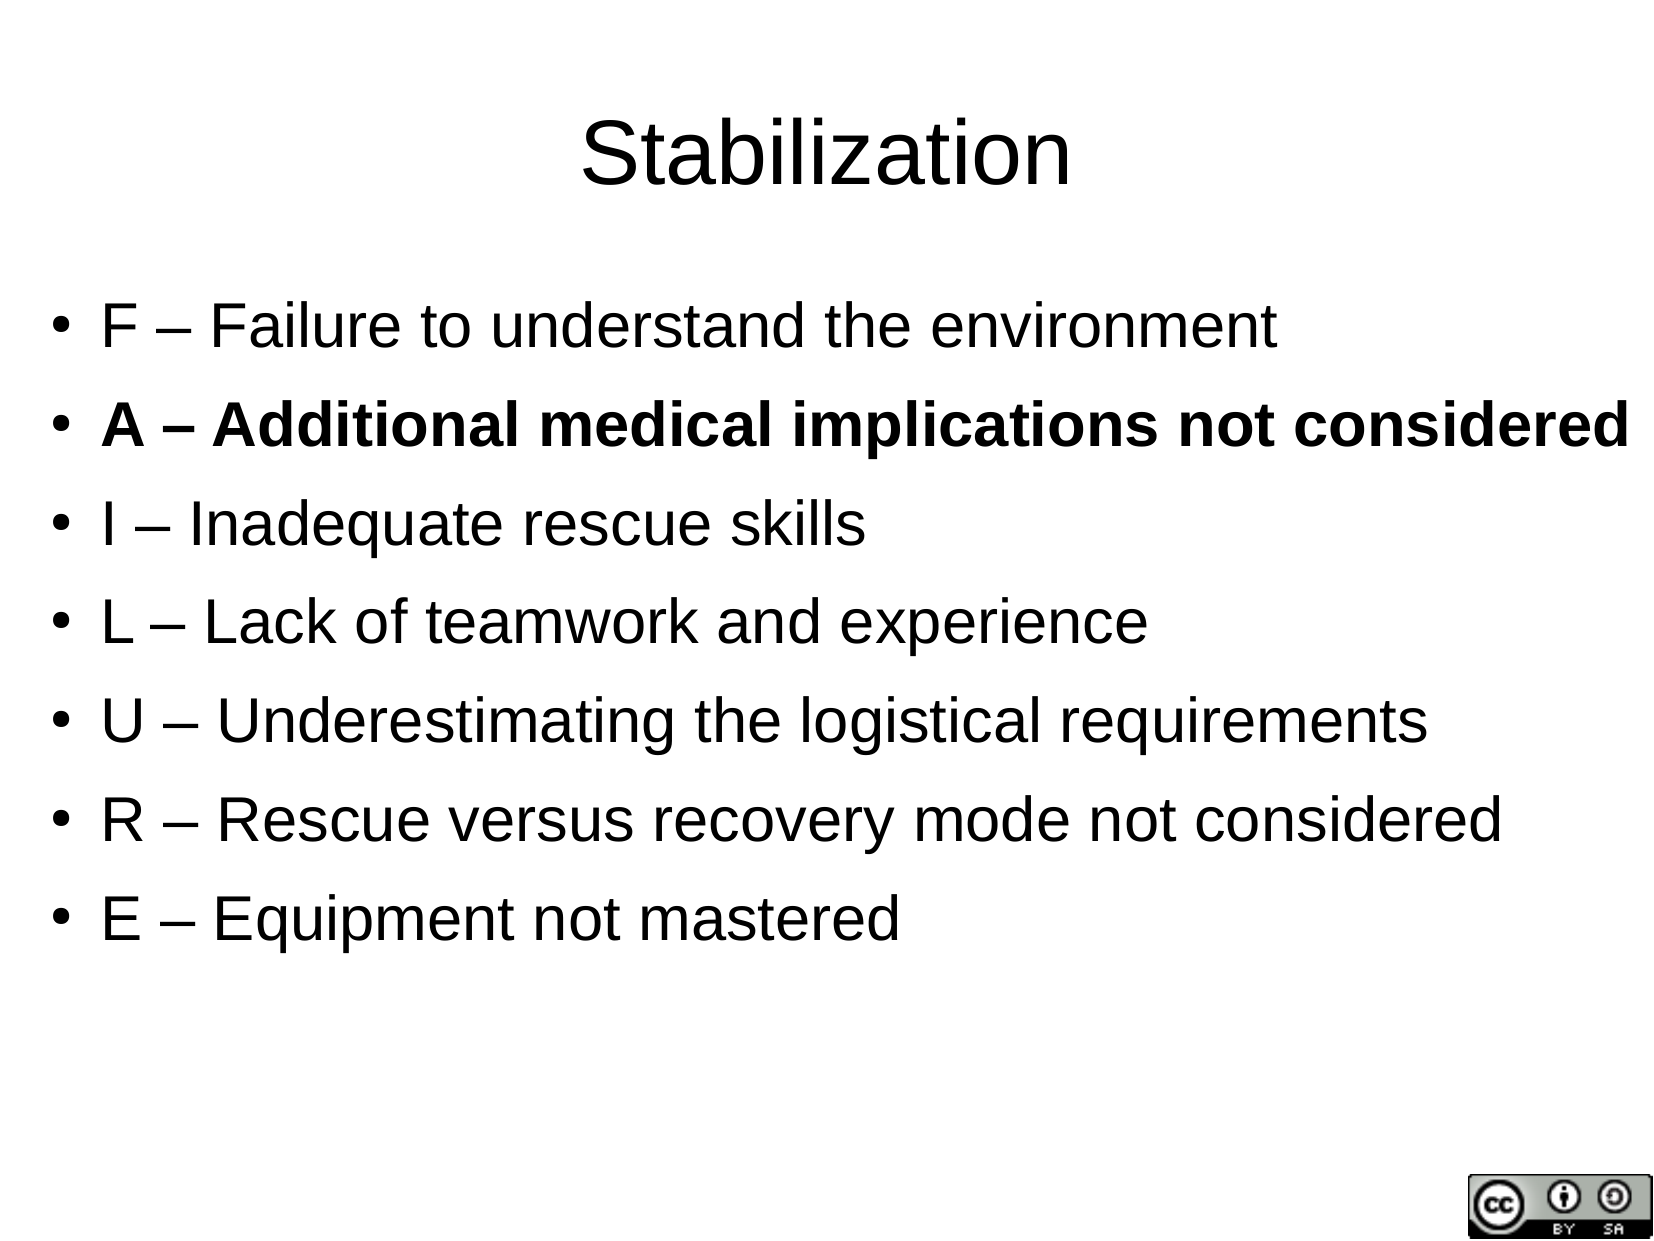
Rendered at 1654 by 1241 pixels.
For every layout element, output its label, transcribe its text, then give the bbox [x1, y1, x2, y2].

title Stabilization [82, 49, 1571, 257]
list F – Failure to understand the environment A – Additional medical implications not considered I – Inadequate rescue skills L – Lack of teamwork and experience U – Underestimating the logistical requirements R – Rescue versus recovery mode not considered E – Equipment not mastered [33, 290, 1641, 1010]
picture [1468, 1174, 1653, 1239]
